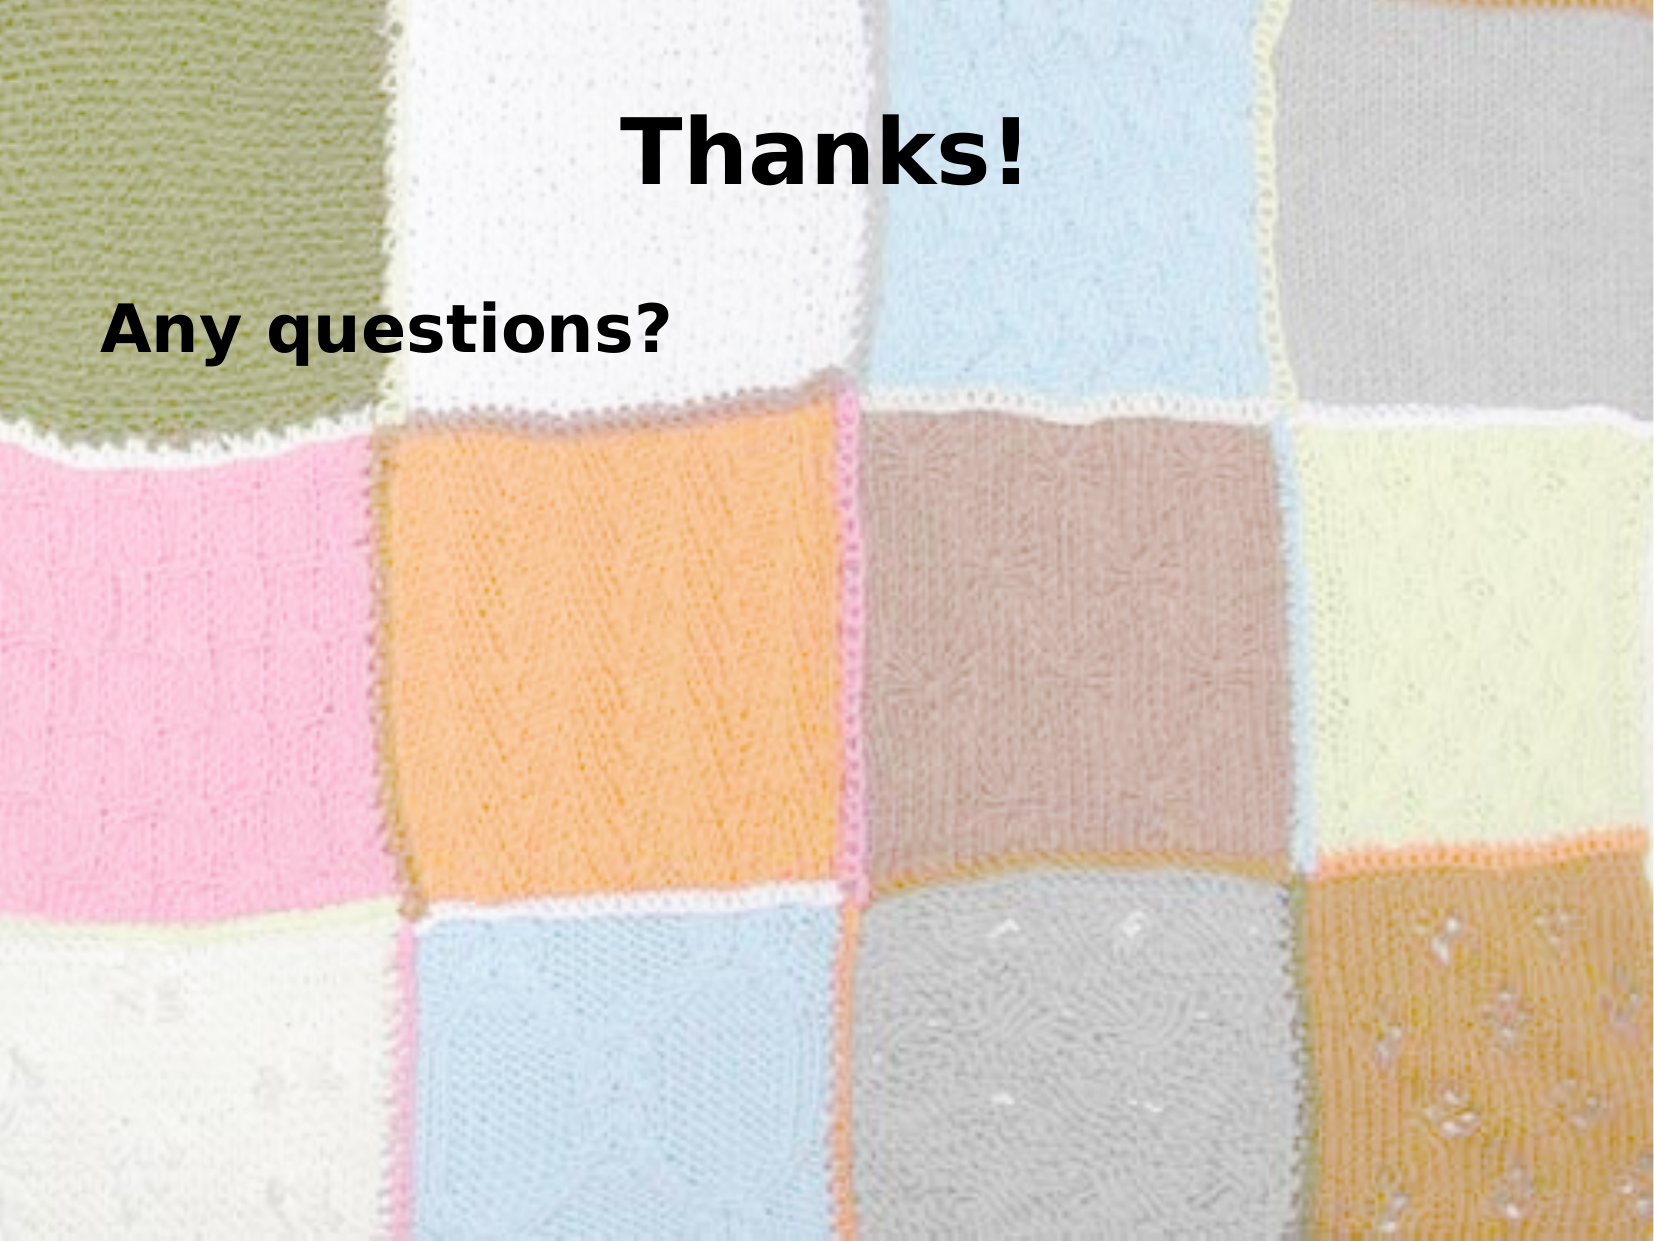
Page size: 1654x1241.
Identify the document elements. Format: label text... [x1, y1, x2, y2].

list Any questions? [82, 290, 1571, 1094]
picture [0, 0, 1654, 1241]
title Thanks! [82, 56, 1571, 250]
